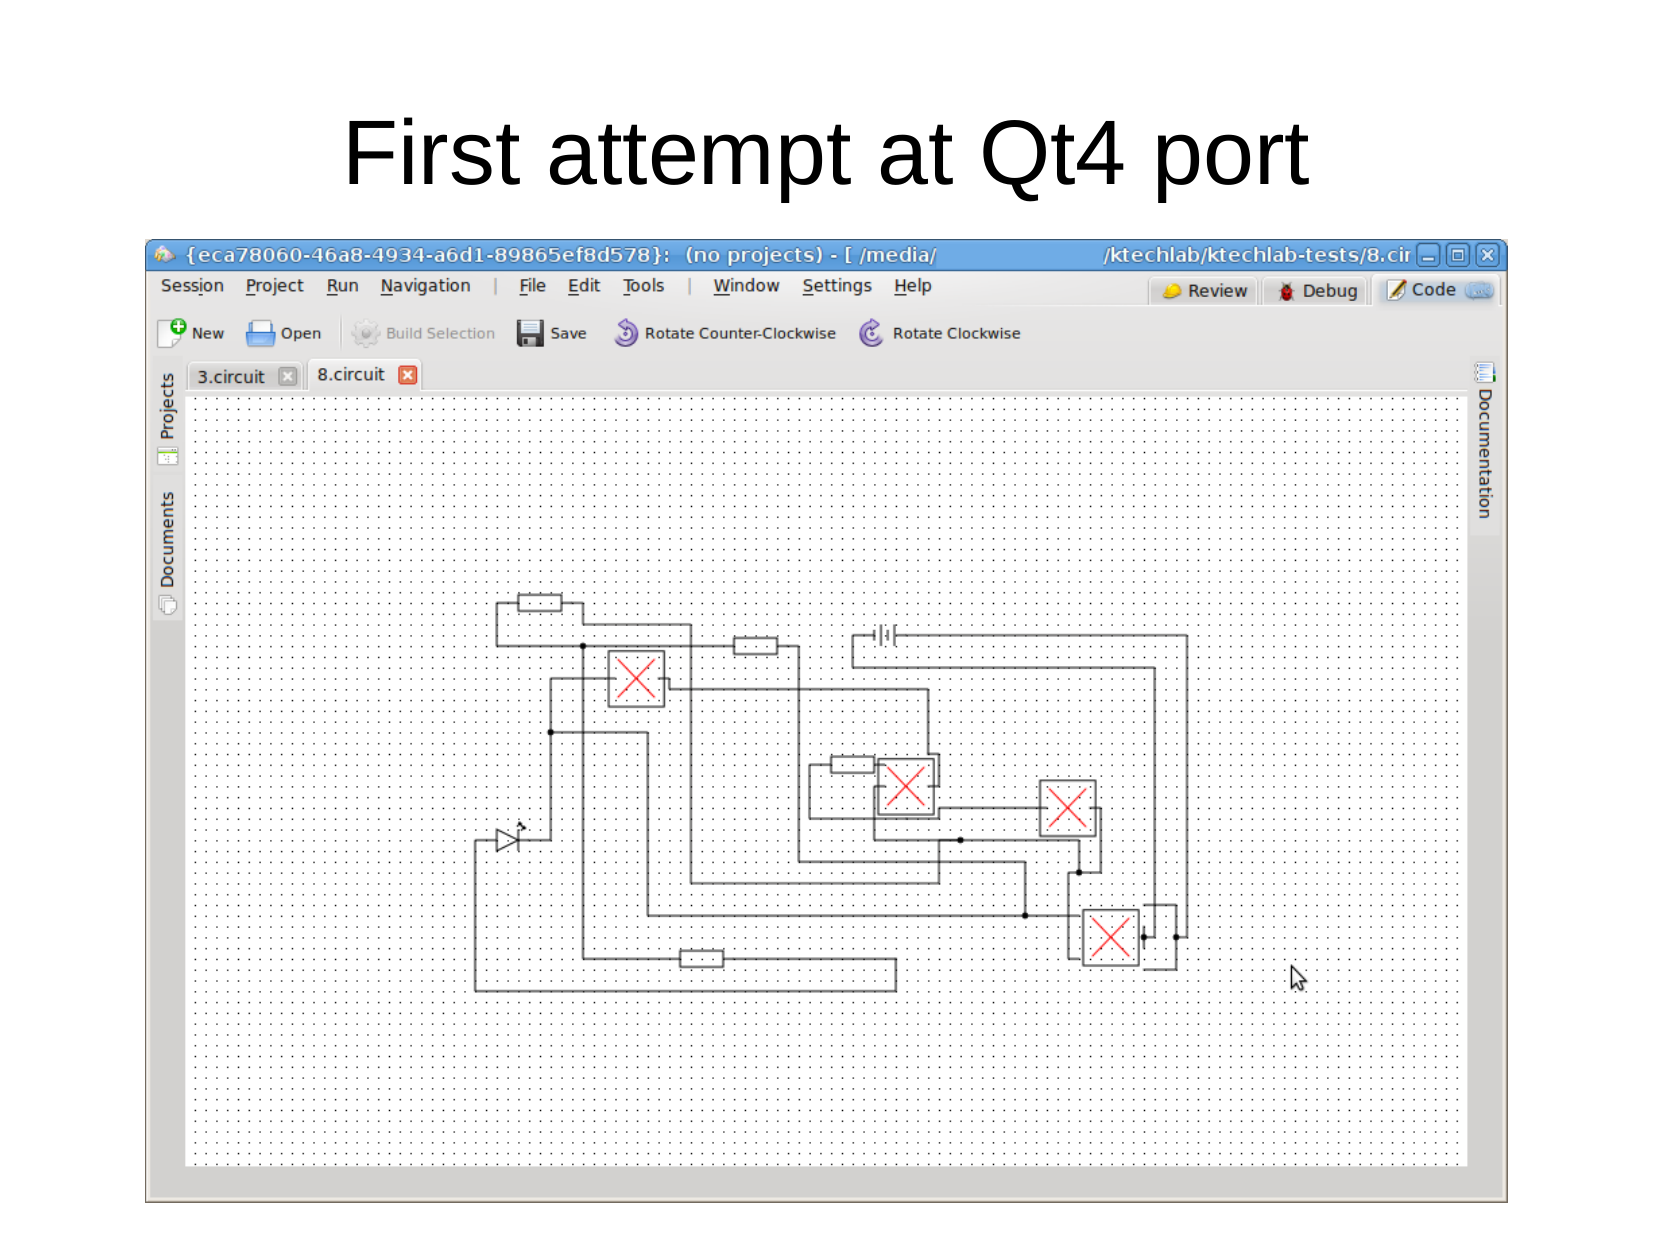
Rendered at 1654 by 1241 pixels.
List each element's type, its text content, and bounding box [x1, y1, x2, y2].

title First attempt at Qt4 port [82, 49, 1571, 257]
picture [145, 239, 1508, 1203]
